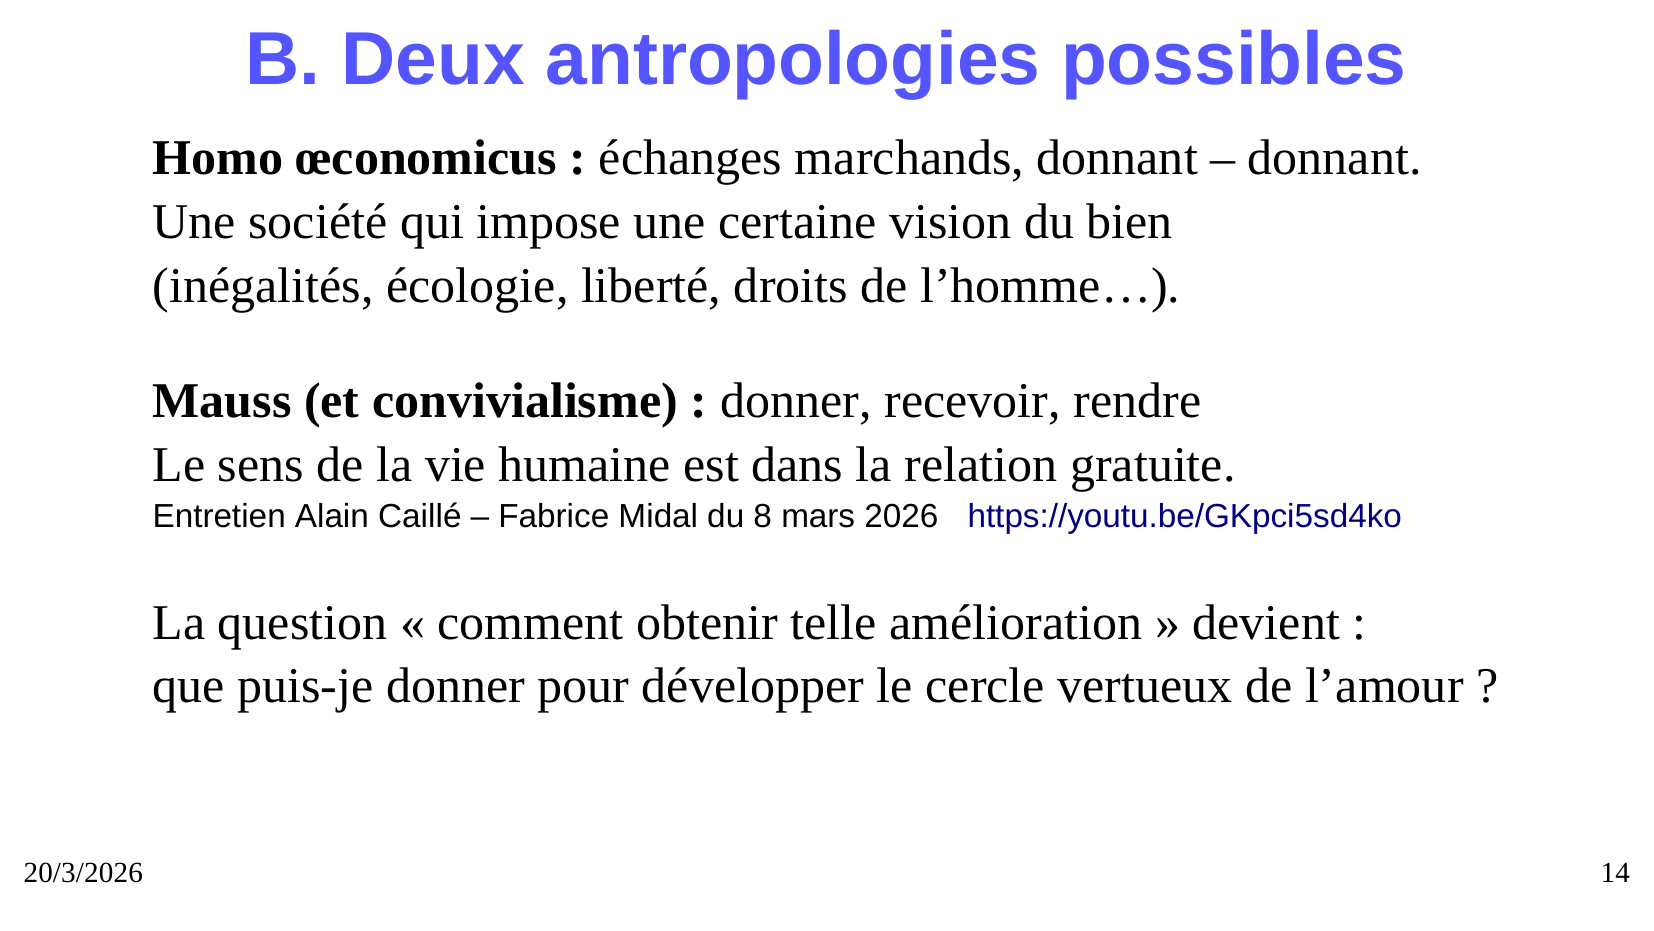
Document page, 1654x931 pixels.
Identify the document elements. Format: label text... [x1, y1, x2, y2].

text_box Homo œconomicus : échanges marchands, donnant – donnant. Une société qui impose une certaine vision du bien (inégalités, écologie, liberté, droits de l’homme…). Mauss (et convivialisme) : donner, recevoir, rendre Le sens de la vie humaine est dans la relation gratuite. Entretien Alain Caillé – Fabrice Midal du 8 mars 2026 https://youtu.be/GKpci5sd4ko La question « comment obtenir telle amélioration » devient : que puis-je donner pour développer le cercle vertueux de l’amour ? [152, 122, 1501, 830]
title B. Deux antropologies possibles [29, 0, 1625, 119]
